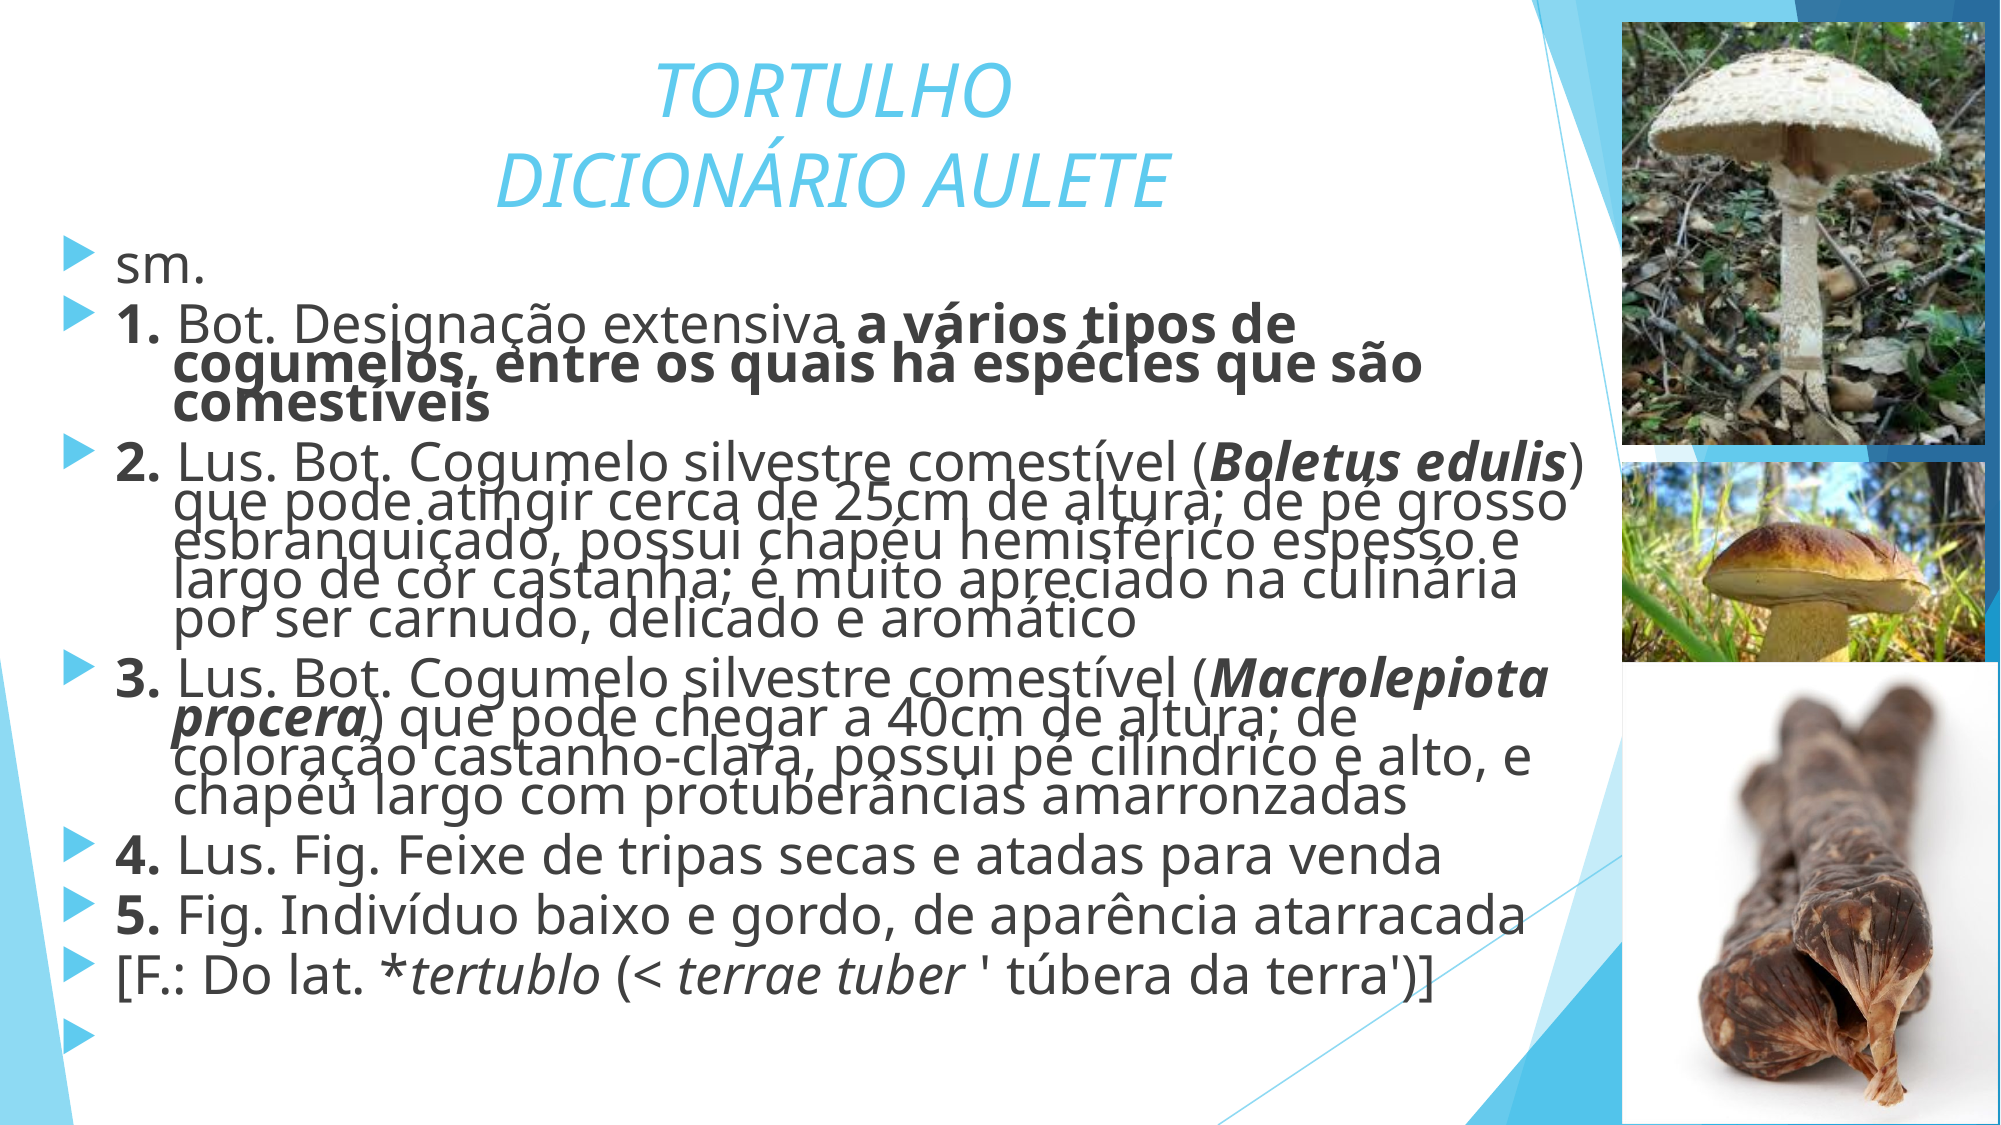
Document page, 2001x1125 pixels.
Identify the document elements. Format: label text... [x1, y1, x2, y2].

list sm. 1. Bot. Designação extensiva a vários tipos de cogumelos, entre os quais há espécies que são comestíveis 2. Lus. Bot. Cogumelo silvestre comestível (Boletus edulis) que pode atingir cerca de 25cm de altura; de pé grosso esbranquiçado, possui chapéu hemisférico espesso e largo de cor castanha; é muito apreciado na culinária por ser carnudo, delicado e aromático 3. Lus. Bot. Cogumelo silvestre comestível (Macrolepiota procera) que pode chegar a 40cm de altura; de coloração castanho-clara, possui pé cilíndrico e alto, e chapéu largo com protuberâncias amarronzadas 4. Lus. Fig. Feixe de tripas secas e atadas para venda 5. Fig. Indivíduo baixo e gordo, de aparência atarracada [F.: Do lat. *tertublo (< terrae tuber ' túbera da terra')] [44, 245, 1623, 1040]
title TORTULHO DICIONÁRIO AULETE [137, 35, 1528, 245]
picture [1622, 22, 1985, 445]
picture [1622, 462, 1998, 1124]
